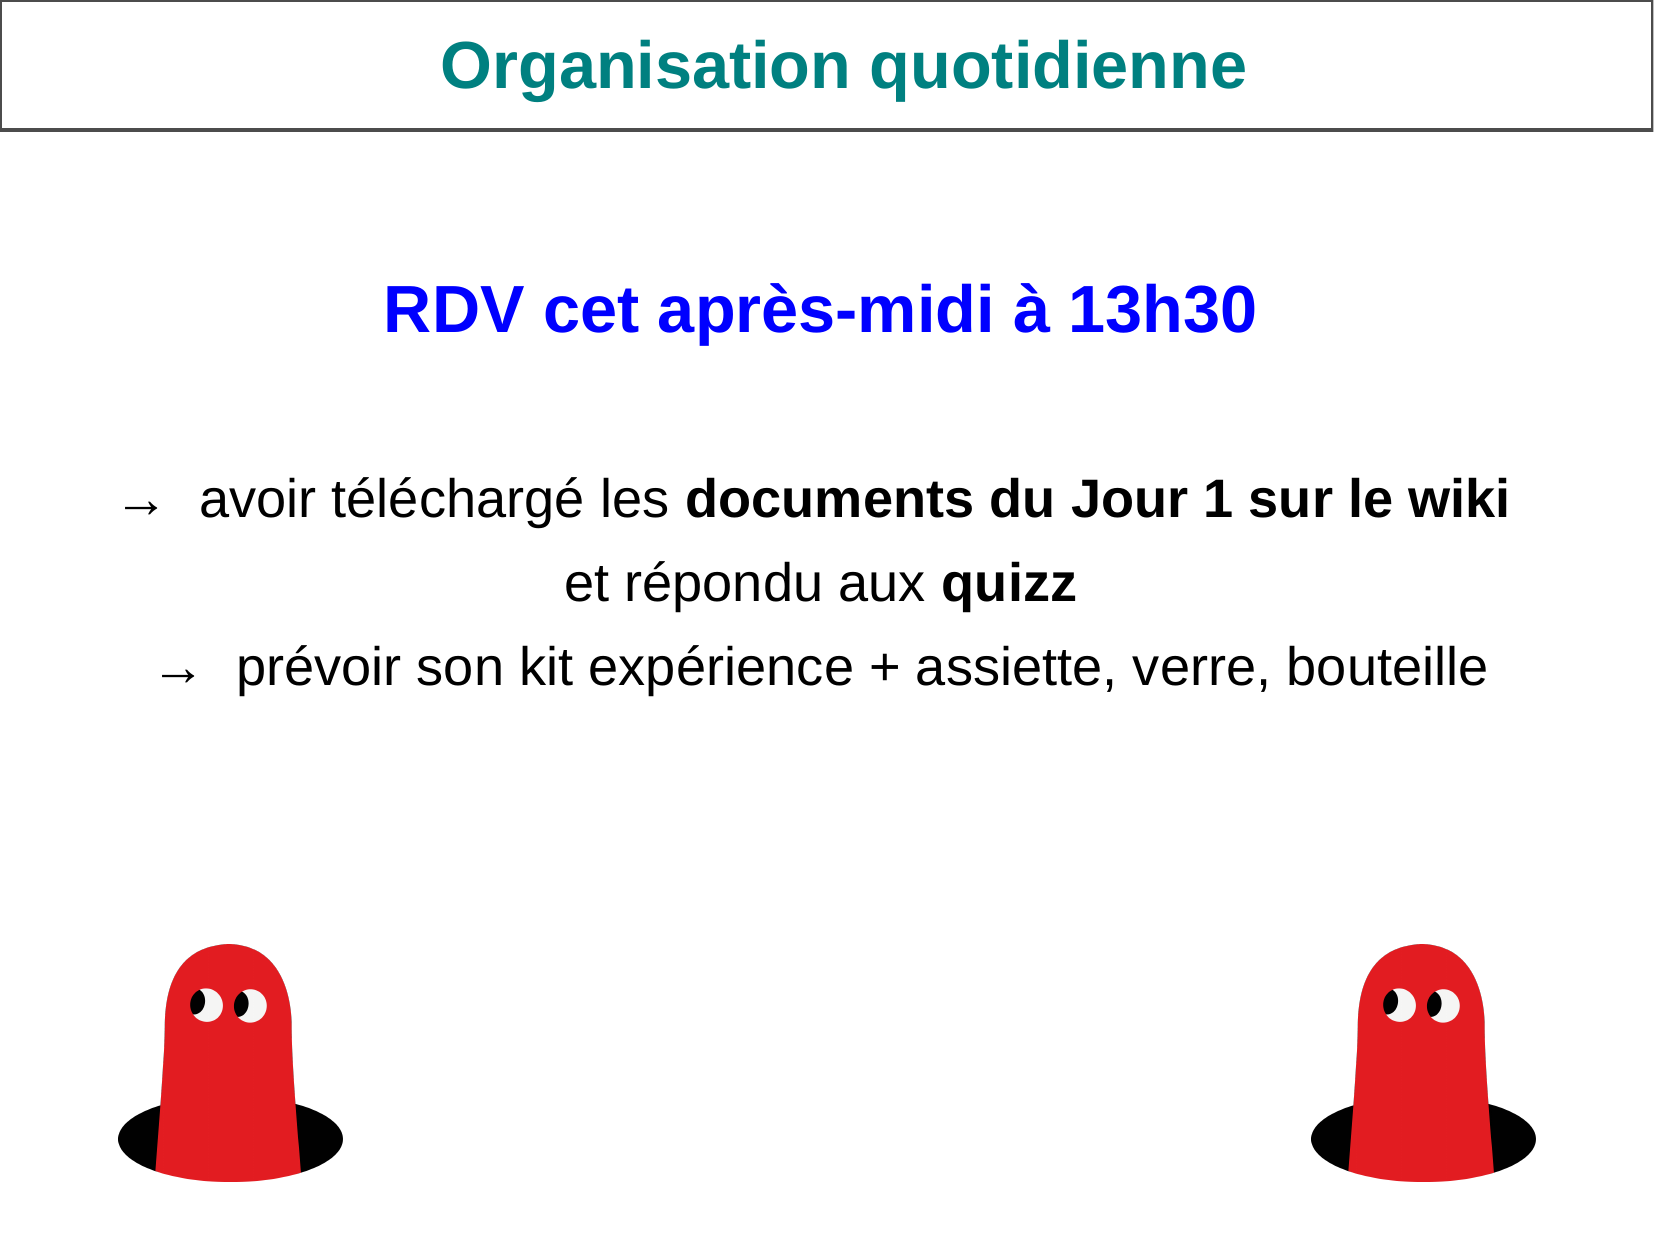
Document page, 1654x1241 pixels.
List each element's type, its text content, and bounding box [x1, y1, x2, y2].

list RDV cet après-midi à 13h30 → avoir téléchargé les documents du Jour 1 sur le wiki et répondu aux quizz → prévoir son kit expérience + assiette, verre, bouteille [47, 271, 1595, 697]
picture [1311, 944, 1536, 1182]
text_box Organisation quotidienne [0, 0, 1654, 130]
picture [118, 944, 343, 1182]
